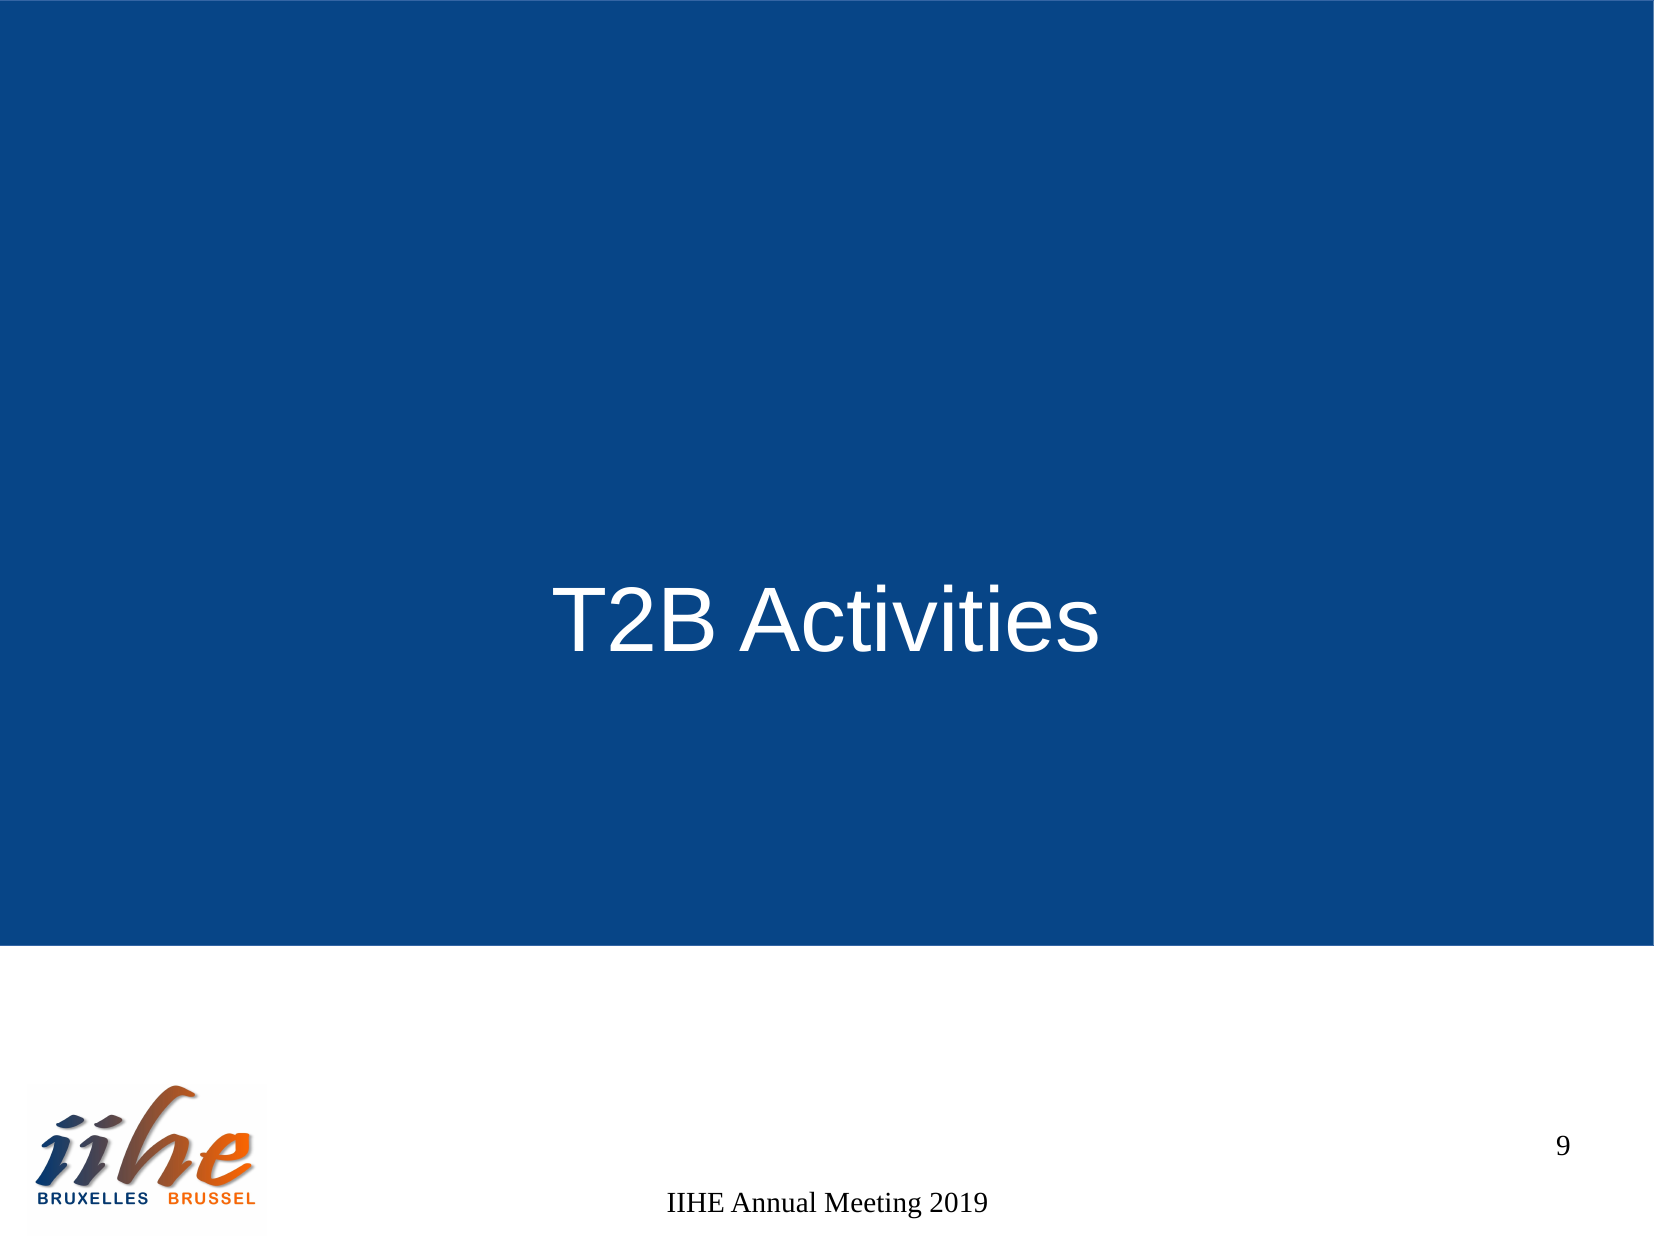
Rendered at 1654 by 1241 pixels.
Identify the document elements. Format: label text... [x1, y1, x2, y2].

title T2B Activities [82, 516, 1571, 724]
picture [27, 1084, 267, 1236]
